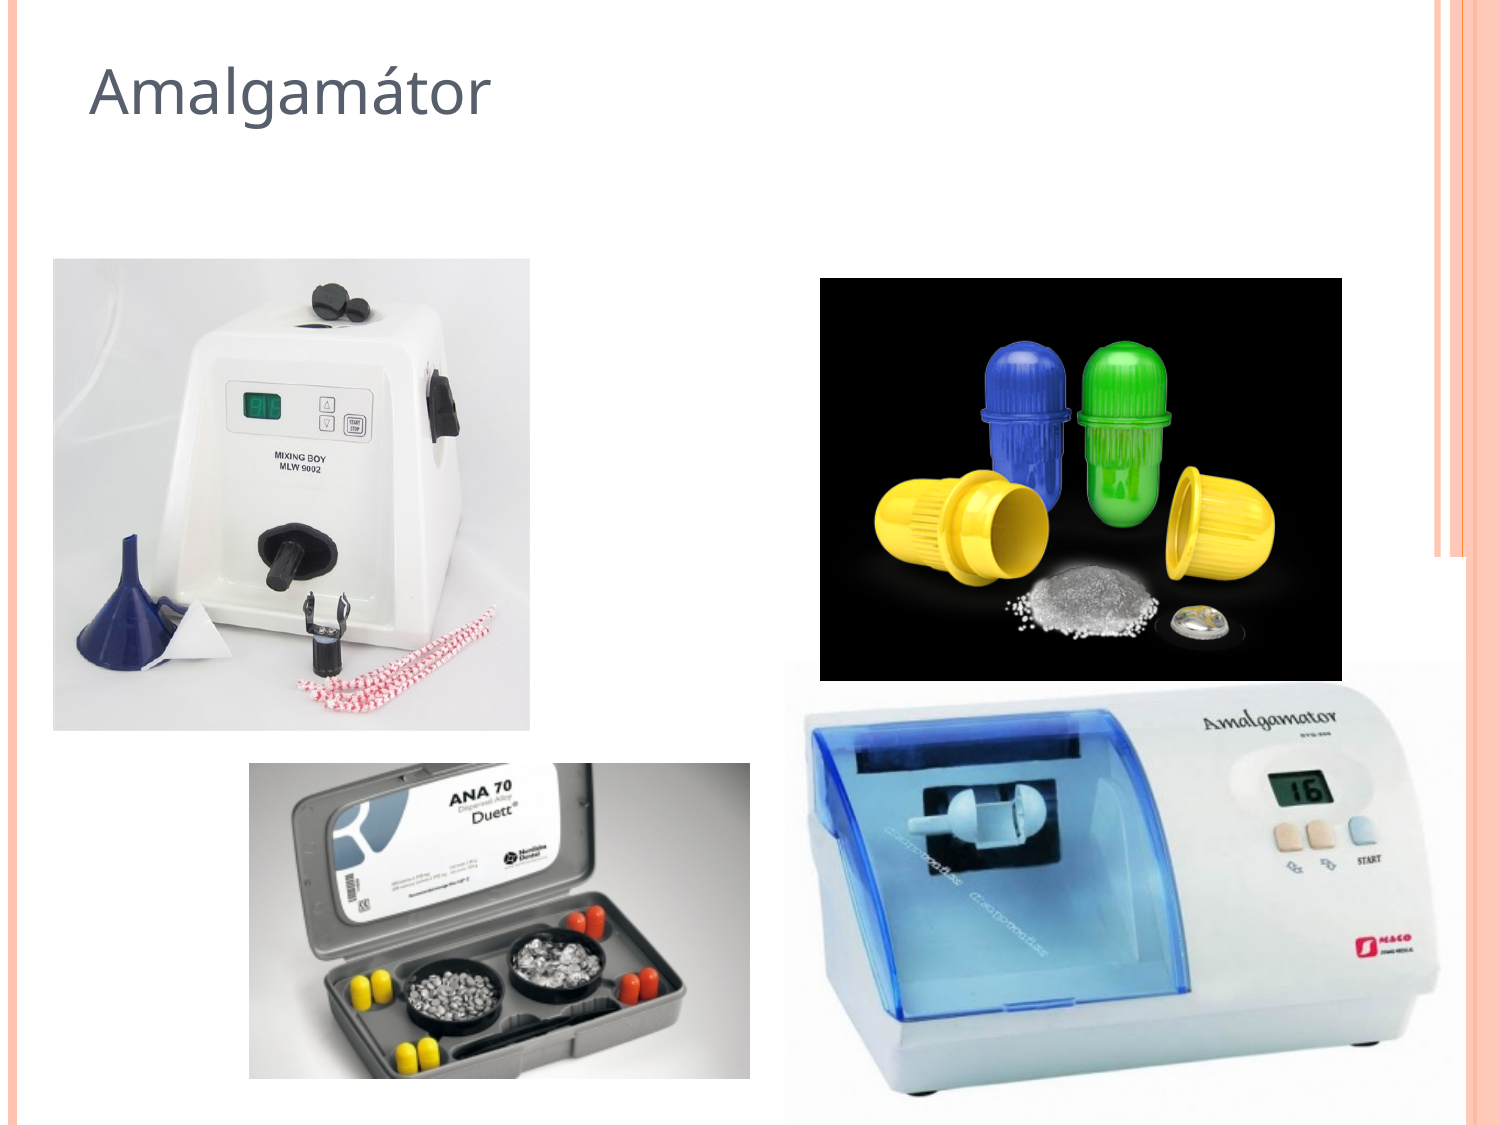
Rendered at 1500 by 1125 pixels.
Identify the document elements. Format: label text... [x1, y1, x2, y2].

picture [53, 255, 530, 733]
picture [249, 763, 750, 1079]
picture [785, 278, 1466, 1125]
title Amalgamátor [75, 45, 1300, 233]
